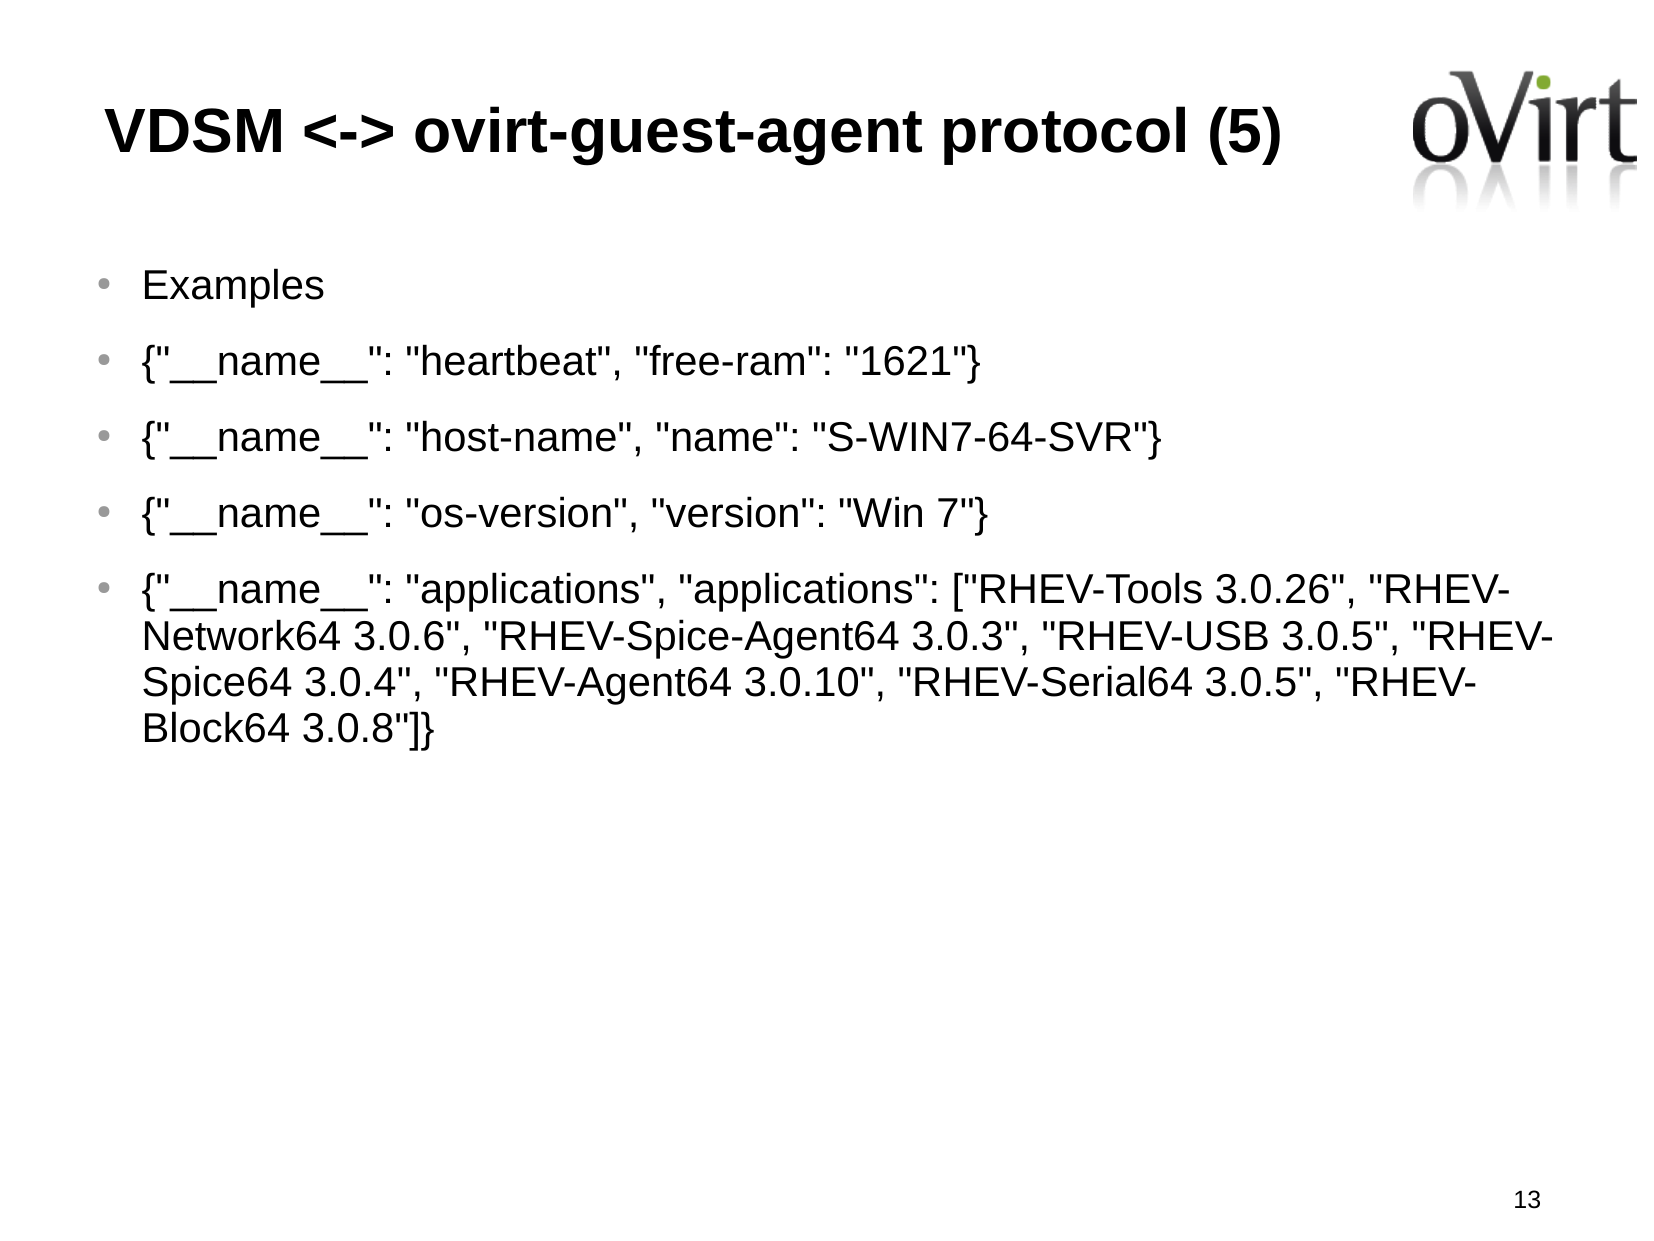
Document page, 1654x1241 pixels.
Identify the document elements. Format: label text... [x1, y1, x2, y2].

picture [1413, 63, 1637, 212]
title VDSM <-> ovirt-guest-agent protocol (5) [82, 37, 1303, 226]
list Examples {"__name__": "heartbeat", "free-ram": "1621"} {"__name__": "host-name", "name": "S-WIN7-64-SVR"} {"__name__": "os-version", "version": "Win 7"} {"__name__": "applications", "applications": ["RHEV-Tools 3.0.26", "RHEV-Network64 3.0.6", "RHEV-Spice-Agent64 3.0.3", "RHEV-USB 3.0.5", "RHEV-Spice64 3.0.4", "RHEV-Agent64 3.0.10", "RHEV-Serial64 3.0.5", "RHEV-Block64 3.0.8"]} [81, 261, 1570, 1055]
